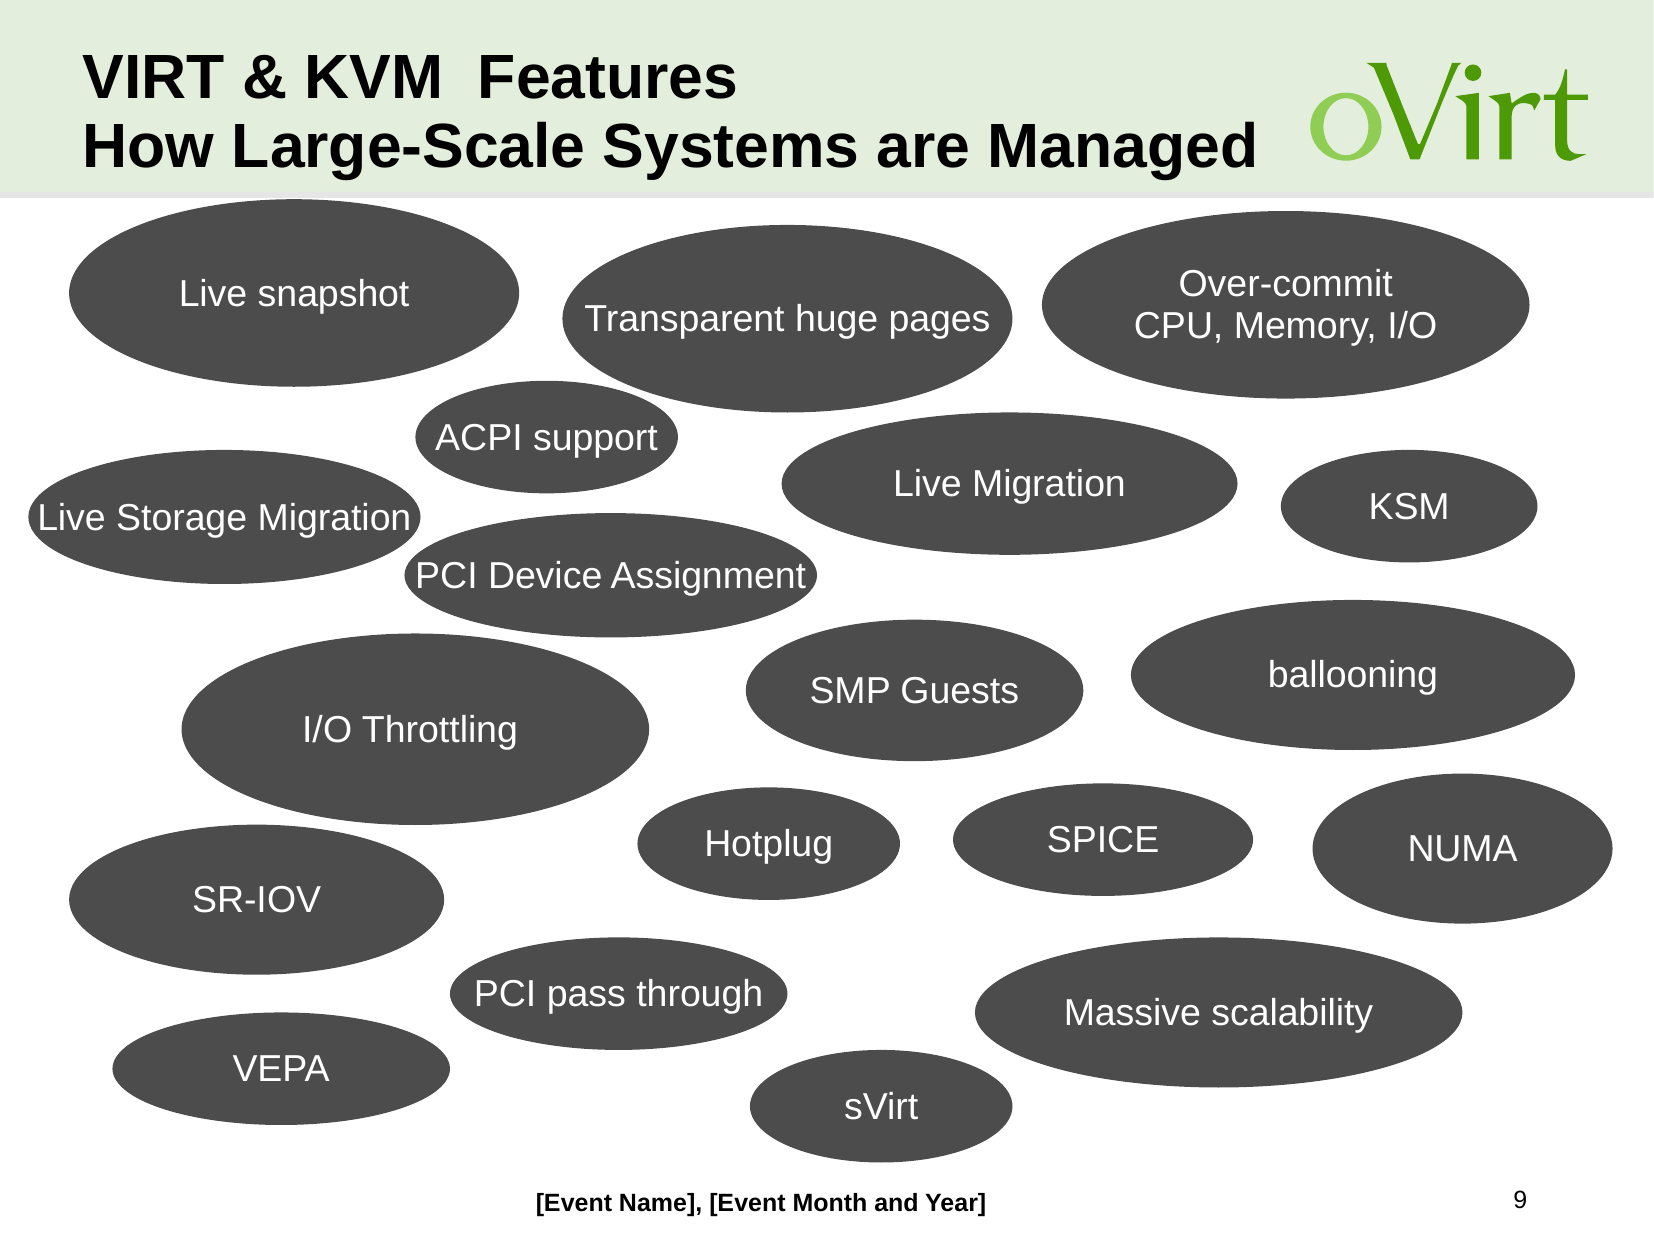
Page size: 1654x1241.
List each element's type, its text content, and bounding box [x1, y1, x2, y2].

text_box NUMA [1312, 773, 1613, 924]
text_box ballooning [1130, 599, 1576, 751]
text_box SMP Guests [745, 619, 1084, 762]
text_box ACPI support [415, 380, 678, 494]
text_box Live Storage Migration [28, 449, 421, 584]
text_box PCI pass through [449, 937, 788, 1050]
text_box KSM [1280, 449, 1538, 563]
text_box I/O Throttling [181, 633, 650, 826]
text_box PCI Device Assignment [404, 513, 818, 638]
text_box Live Migration [781, 412, 1238, 555]
text_box SPICE [953, 783, 1254, 896]
title VIRT & KVM Features How Large-Scale Systems are Managed [82, 37, 1571, 188]
text_box Massive scalability [974, 937, 1463, 1088]
text_box SR-IOV [69, 824, 445, 975]
text_box VEPA [112, 1012, 451, 1126]
text_box Transparent huge pages [562, 224, 1013, 413]
text_box Over-commit CPU, Memory, I/O [1041, 211, 1530, 399]
text_box Live snapshot [69, 199, 520, 387]
text_box sVirt [749, 1049, 1013, 1163]
text_box Hotplug [637, 787, 901, 900]
